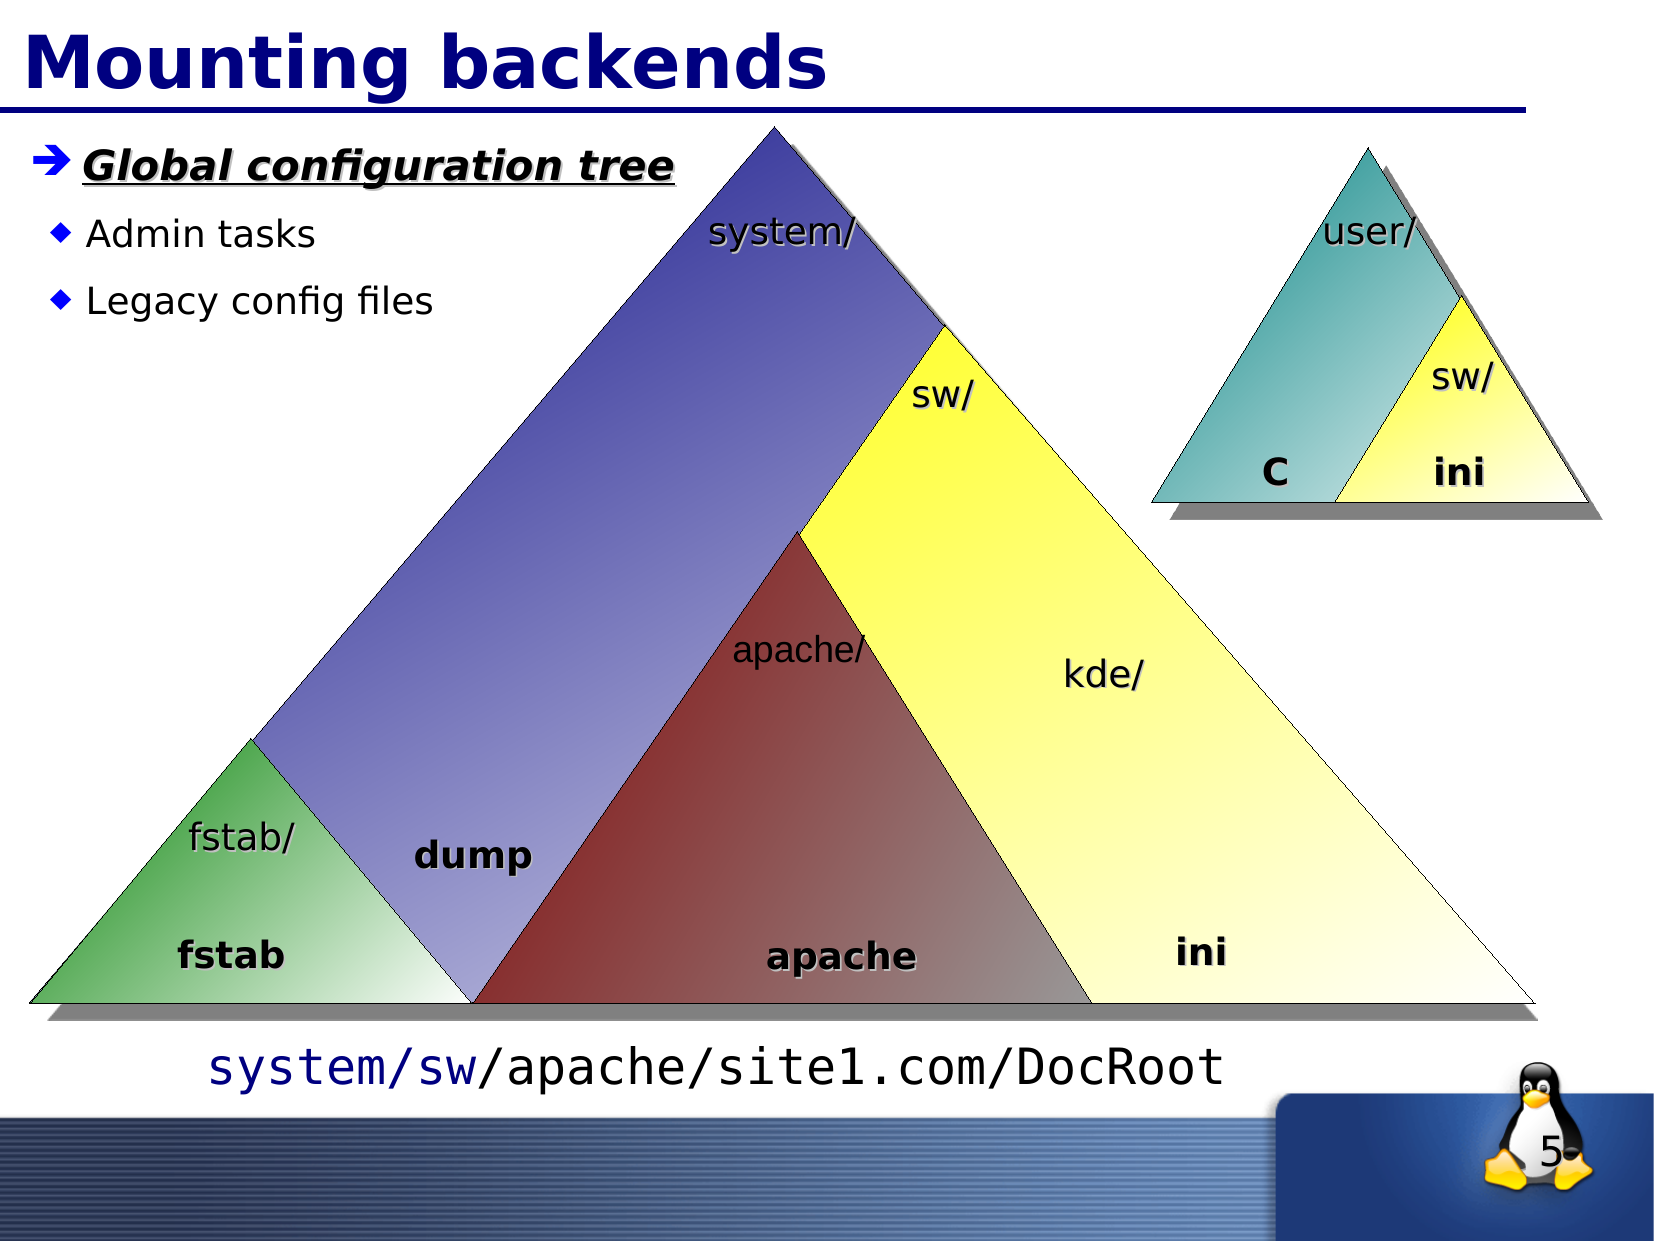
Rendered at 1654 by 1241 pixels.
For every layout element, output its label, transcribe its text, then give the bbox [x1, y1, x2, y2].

text_box <Nummer> [1312, 1122, 1566, 1178]
text_box sw/ [911, 369, 975, 414]
text_box Mounting backends [22, 14, 1611, 111]
list Global configuration tree Admin tasks Legacy config files [0, 133, 752, 349]
text_box fstab/ [188, 812, 296, 857]
text_box [1151, 223, 1589, 503]
text_box ini [1175, 927, 1228, 971]
text_box fstab [177, 930, 286, 975]
text_box dump [413, 830, 533, 875]
text_box ini [1433, 447, 1486, 492]
text_box system/sw/apache/site1.com/DocRoot [206, 1034, 1227, 1093]
text_box [29, 223, 1536, 1004]
text_box apache/ [732, 625, 866, 668]
text_box [1332, 147, 1404, 206]
text_box kde/ [1062, 649, 1145, 694]
picture [0, 1061, 1654, 1241]
text_box sw/ [1431, 352, 1495, 396]
text_box user/ [1322, 206, 1417, 251]
text_box [752, 126, 842, 206]
text_box apache [765, 932, 918, 976]
text_box system/ [752, 206, 857, 251]
text_box C [1261, 447, 1290, 492]
